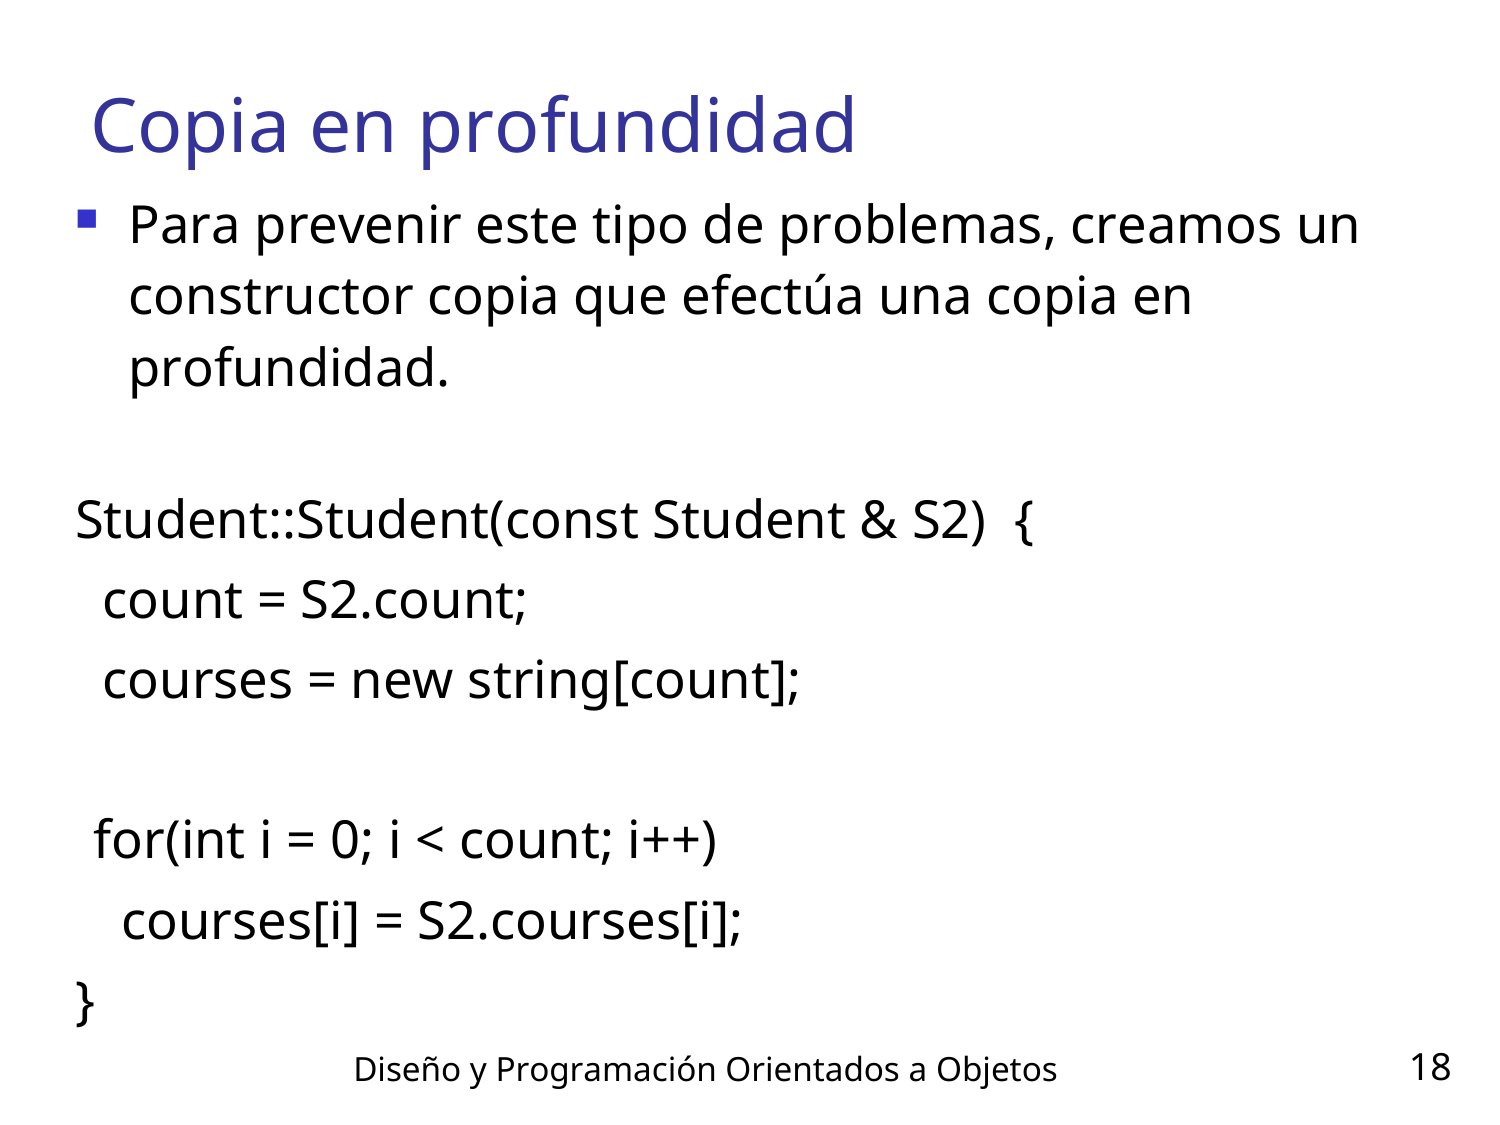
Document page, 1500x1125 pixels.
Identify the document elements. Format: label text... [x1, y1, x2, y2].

list Para prevenir este tipo de problemas, creamos un constructor copia que efectúa una copia en profundidad. Student::Student(const Student & S2)‏ { count = S2.count; courses = new string[count]; for(int i = 0; i < count; i++)‏ courses[i] = S2.courses[i]; } [75, 187, 1462, 1036]
title Copia en profundidad [75, 4, 1466, 182]
